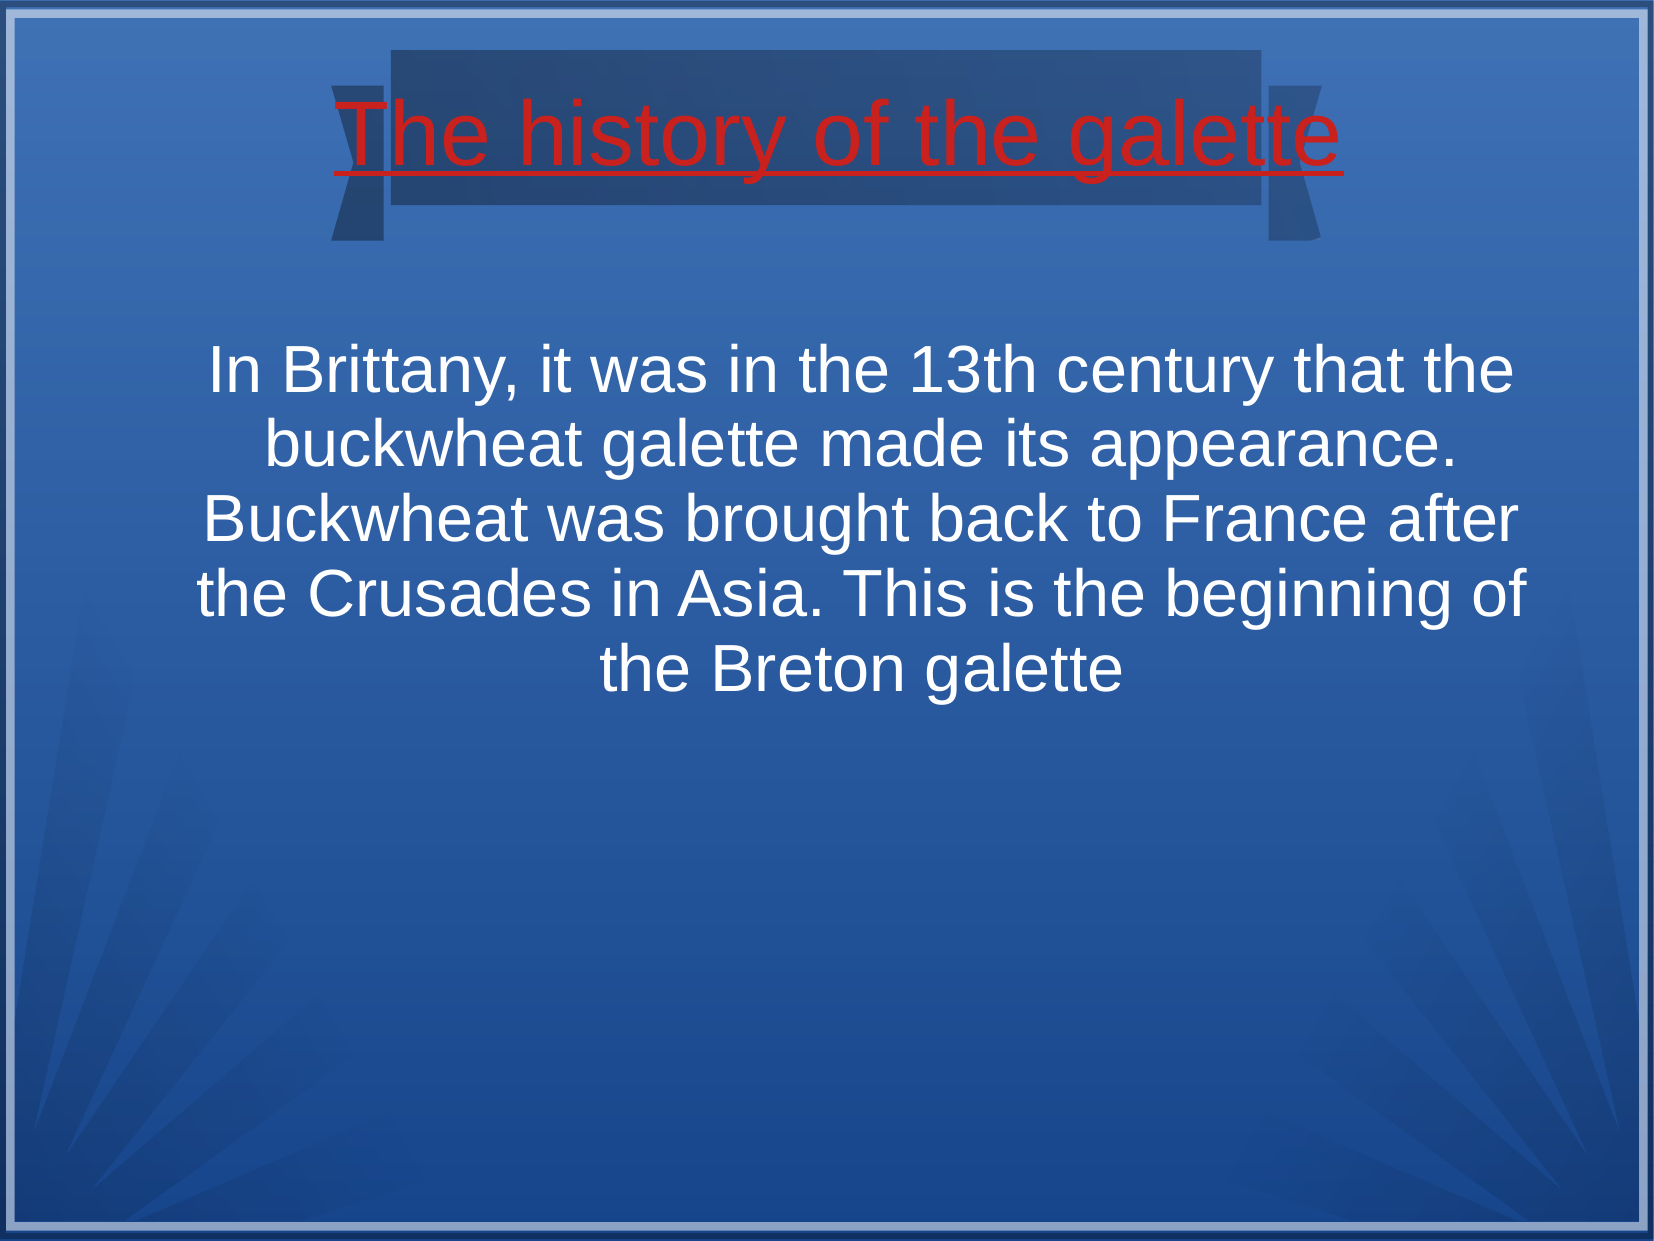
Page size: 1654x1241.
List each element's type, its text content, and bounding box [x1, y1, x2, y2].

list In Brittany, it was in the 13th century that the buckwheat galette made its appearance. Buckwheat was brought back to France after the Crusades in Asia. This is the beginning of the Breton galette [82, 331, 1571, 1099]
text_box The history of the galette [318, 75, 1512, 296]
